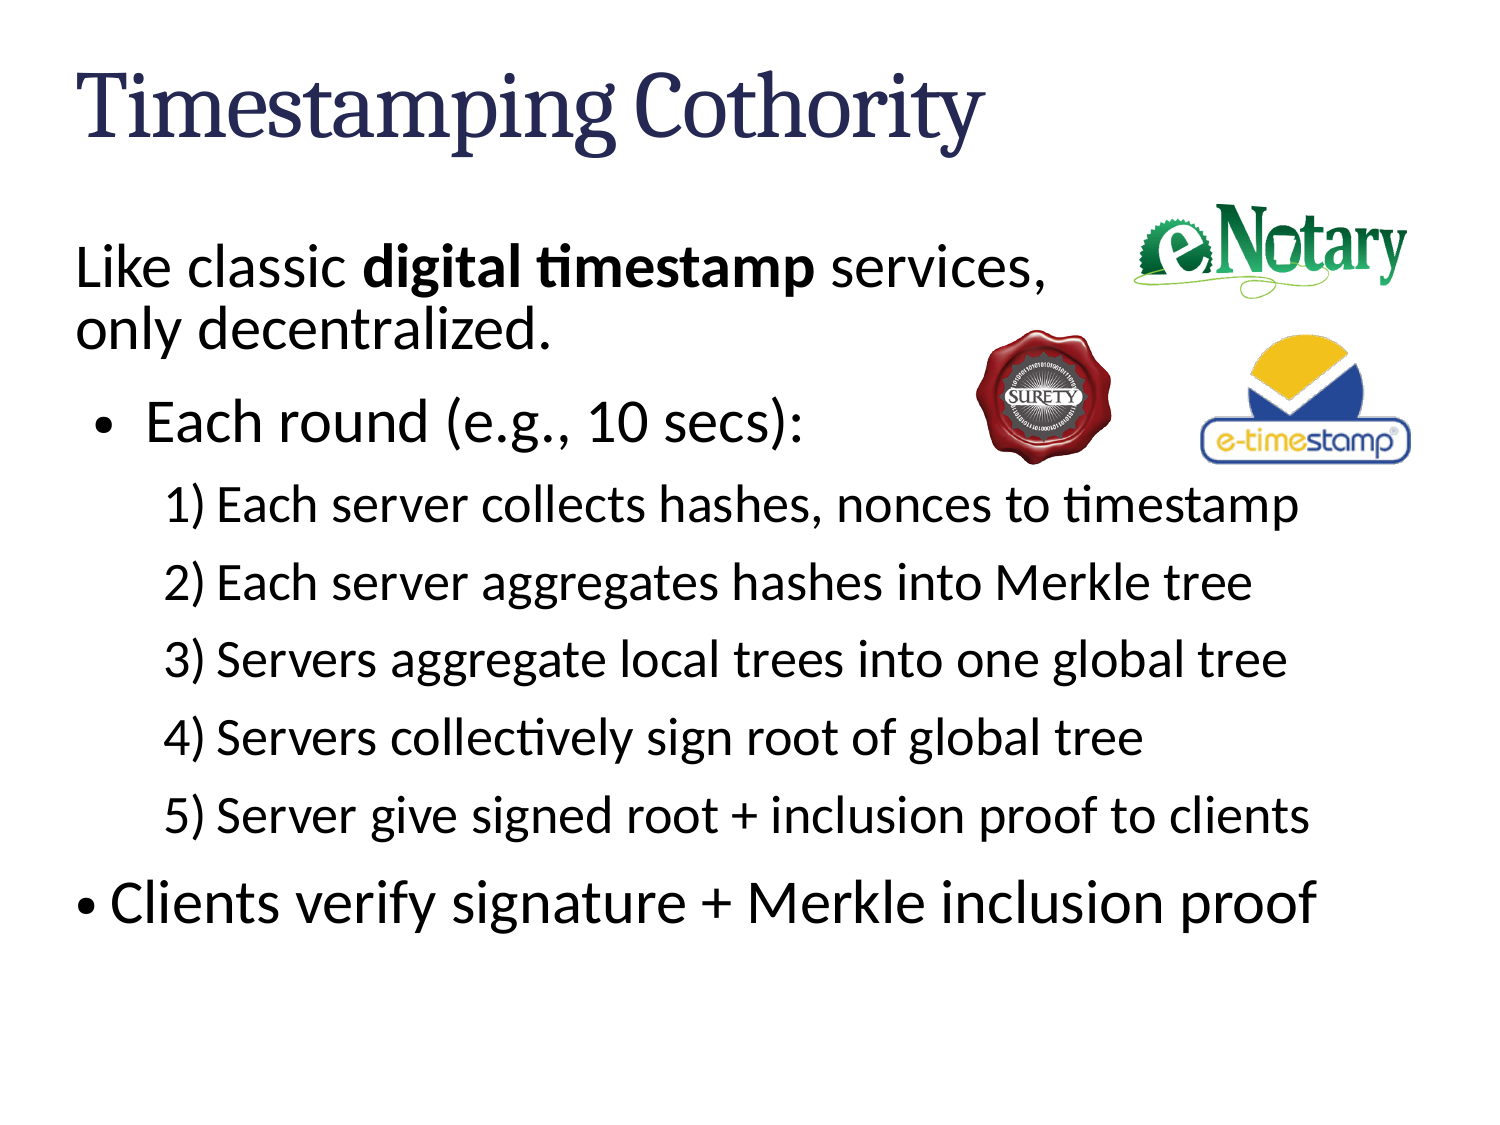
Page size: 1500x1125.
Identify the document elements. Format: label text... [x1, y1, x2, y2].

picture [1200, 334, 1411, 465]
picture [975, 329, 1112, 465]
title Timestamping Cothority [75, 12, 1471, 200]
list Like classic digital timestamp services, only decentralized. Each round (e.g., 10 secs): Each server collects hashes, nonces to timestamp Each server aggregates hashes into Merkle tree Servers aggregate local trees into one global tree Servers collectively sign root of global tree Server give signed root + inclusion proof to clients Clients verify signature + Merkle inclusion proof [75, 239, 1325, 1063]
picture [1110, 199, 1411, 304]
